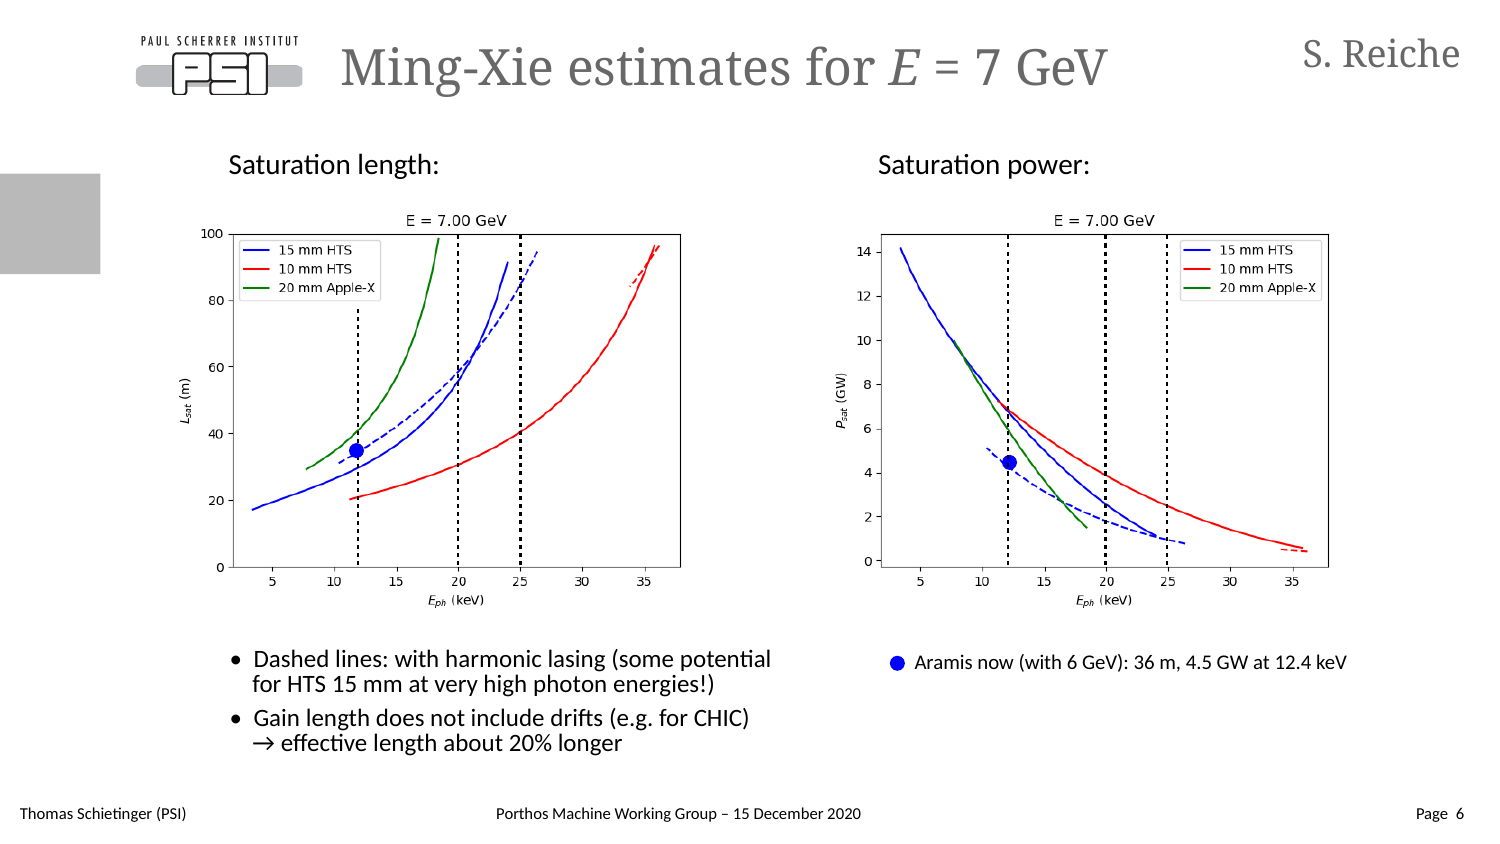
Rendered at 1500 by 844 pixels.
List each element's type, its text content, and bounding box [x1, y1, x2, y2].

text_box Aramis now (with 6 GeV): 36 m, 4.5 GW at 12.4 keV [899, 646, 1371, 683]
text_box Saturation power: [863, 144, 1137, 189]
picture [808, 181, 1385, 614]
picture [160, 181, 737, 614]
title Ming-Xie estimates for E = 7 GeV [340, 35, 1442, 98]
title S. Reiche [1302, 29, 1465, 78]
text_box [1001, 454, 1018, 470]
text_box [348, 443, 365, 459]
text_box Saturation length: [213, 144, 488, 189]
text_box [889, 655, 899, 671]
text_box • Dashed lines: with harmonic lasing (some potential for HTS 15 mm at very high photon energies!) • Gain length does not include drifts (e.g. for CHIC) → effective length about 20% longer [214, 641, 833, 791]
